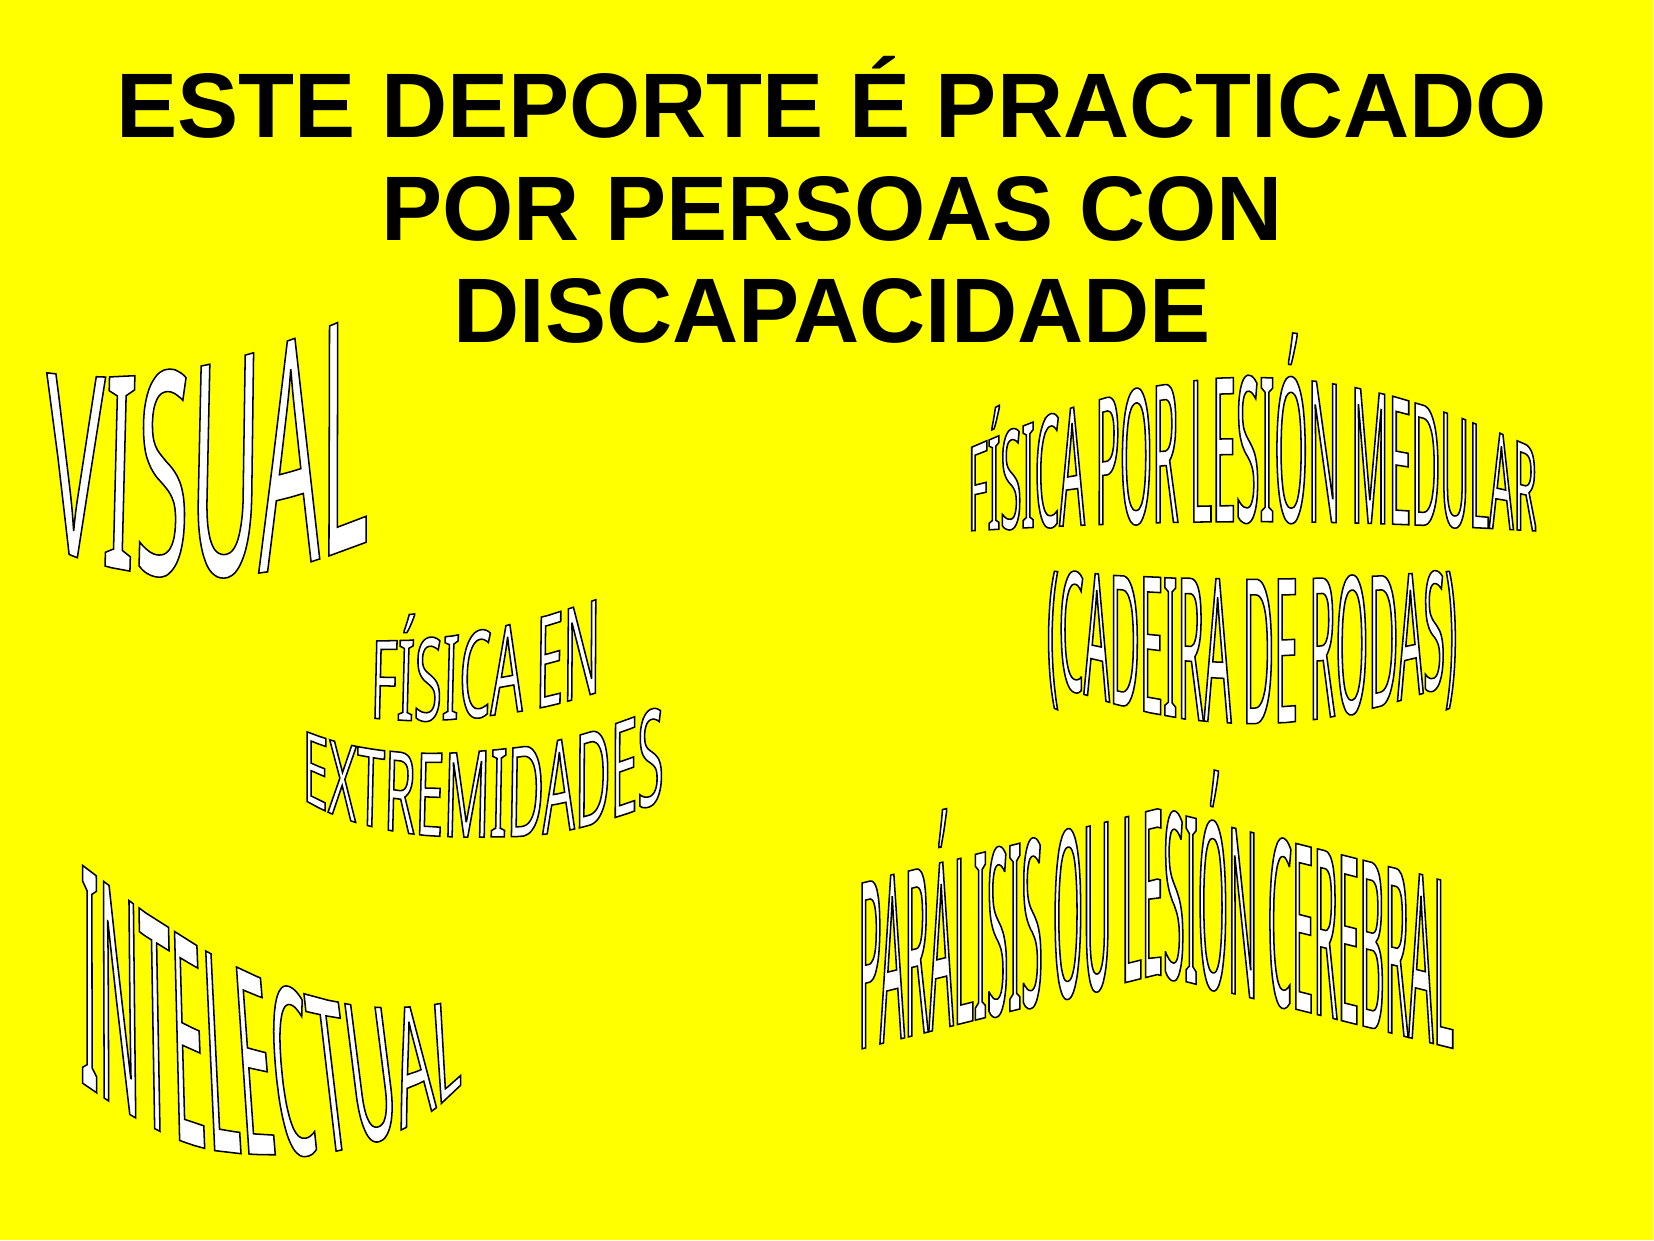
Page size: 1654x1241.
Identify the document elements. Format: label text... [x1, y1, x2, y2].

text_box FÍSICA POR LESIÓN MEDULAR (CADEIRA DE RODAS) [1278, 578, 1296, 723]
text_box FÍSICA EN EXTREMIDADES [491, 748, 506, 837]
text_box INTELECTUAL [303, 993, 342, 1152]
text_box INTELECTUAL [434, 1003, 461, 1104]
text_box PARÁLISIS OU LESIÓN CEREBRAL [975, 851, 986, 1021]
text_box FÍSICA POR LESIÓN MEDULAR (CADEIRA DE RODAS) [1372, 575, 1396, 709]
text_box VISUAL [328, 322, 367, 556]
text_box FÍSICA EN EXTREMIDADES [511, 746, 542, 837]
text_box FÍSICA POR LESIÓN MEDULAR (CADEIRA DE RODAS) [1397, 573, 1424, 702]
text_box PARÁLISIS OU LESIÓN CEREBRAL [957, 858, 973, 1025]
text_box PARÁLISIS OU LESIÓN CEREBRAL [1363, 860, 1383, 1029]
text_box VISUAL [198, 352, 254, 579]
text_box FÍSICA EN EXTREMIDADES [328, 739, 385, 827]
text_box PARÁLISIS OU LESIÓN CEREBRAL [1269, 837, 1291, 1009]
text_box PARÁLISIS OU LESIÓN CEREBRAL [1341, 854, 1357, 1025]
text_box PARÁLISIS OU LESIÓN CEREBRAL [908, 862, 954, 1037]
text_box FÍSICA EN EXTREMIDADES [416, 637, 440, 722]
text_box FÍSICA POR LESIÓN MEDULAR (CADEIRA DE RODAS) [1083, 573, 1110, 703]
text_box FÍSICA EN EXTREMIDADES [375, 640, 398, 719]
text_box FÍSICA POR LESIÓN MEDULAR (CADEIRA DE RODAS) [1238, 375, 1258, 524]
text_box FÍSICA EN EXTREMIDADES [447, 750, 486, 838]
text_box FÍSICA POR LESIÓN MEDULAR (CADEIRA DE RODAS) [1392, 396, 1409, 525]
text_box FÍSICA POR LESIÓN MEDULAR (CADEIRA DE RODAS) [1446, 571, 1456, 710]
text_box VISUAL [105, 375, 135, 572]
text_box FÍSICA EN EXTREMIDADES [398, 639, 414, 721]
text_box FÍSICA POR LESIÓN MEDULAR (CADEIRA DE RODAS) [1193, 380, 1211, 523]
text_box FÍSICA POR LESIÓN MEDULAR (CADEIRA DE RODAS) [1313, 578, 1335, 720]
text_box FÍSICA POR LESIÓN MEDULAR (CADEIRA DE RODAS) [1099, 397, 1118, 525]
text_box FÍSICA POR LESIÓN MEDULAR (CADEIRA DE RODAS) [1276, 376, 1306, 524]
text_box FÍSICA EN EXTREMIDADES [307, 731, 326, 811]
text_box PARÁLISIS OU LESIÓN CEREBRAL [879, 874, 905, 1044]
text_box FÍSICA POR LESIÓN MEDULAR (CADEIRA DE RODAS) [1122, 388, 1150, 526]
text_box INTELECTUAL [344, 1003, 393, 1143]
text_box PARÁLISIS OU LESIÓN CEREBRAL [1437, 879, 1453, 1049]
text_box ESTE DEPORTE É PRACTICADO POR PERSOAS CON DISCAPACIDADE [35, 47, 1630, 370]
text_box FÍSICA POR LESIÓN MEDULAR (CADEIRA DE RODAS) [1061, 571, 1083, 694]
text_box FÍSICA EN EXTREMIDADES [443, 634, 459, 720]
text_box PARÁLISIS OU LESIÓN CEREBRAL [1055, 828, 1081, 1000]
text_box PARÁLISIS OU LESIÓN CEREBRAL [862, 881, 880, 1049]
text_box FÍSICA EN EXTREMIDADES [567, 599, 596, 702]
text_box FÍSICA POR LESIÓN MEDULAR (CADEIRA DE RODAS) [1443, 412, 1466, 529]
text_box PARÁLISIS OU LESIÓN CEREBRAL [1200, 820, 1226, 992]
text_box FÍSICA EN EXTREMIDADES [540, 611, 561, 708]
text_box FÍSICA POR LESIÓN MEDULAR (CADEIRA DE RODAS) [1181, 578, 1232, 724]
text_box FÍSICA POR LESIÓN MEDULAR (CADEIRA DE RODAS) [1425, 570, 1444, 692]
text_box PARÁLISIS OU LESIÓN CEREBRAL [1009, 843, 1020, 1012]
text_box FÍSICA EN EXTREMIDADES [639, 708, 662, 808]
text_box FÍSICA POR LESIÓN MEDULAR (CADEIRA DE RODAS) [1415, 402, 1438, 526]
text_box FÍSICA POR LESIÓN MEDULAR (CADEIRA DE RODAS) [1164, 577, 1176, 718]
text_box PARÁLISIS OU LESIÓN CEREBRAL [1165, 810, 1183, 981]
text_box FÍSICA POR LESIÓN MEDULAR (CADEIRA DE RODAS) [1261, 377, 1273, 522]
text_box VISUAL [46, 372, 106, 558]
text_box FÍSICA POR LESIÓN MEDULAR (CADEIRA DE RODAS) [1059, 407, 1085, 527]
text_box INTELECTUAL [401, 1006, 437, 1131]
text_box FÍSICA POR LESIÓN MEDULAR (CADEIRA DE RODAS) [1355, 387, 1385, 524]
text_box PARÁLISIS OU LESIÓN CEREBRAL [1231, 827, 1254, 999]
text_box FÍSICA POR LESIÓN MEDULAR (CADEIRA DE RODAS) [1002, 428, 1020, 531]
text_box FÍSICA EN EXTREMIDADES [615, 716, 635, 818]
text_box FÍSICA EN EXTREMIDADES [579, 731, 608, 828]
text_box FÍSICA POR LESIÓN MEDULAR (CADEIRA DE RODAS) [1037, 413, 1059, 529]
text_box PARÁLISIS OU LESIÓN CEREBRAL [1186, 816, 1197, 985]
text_box INTELECTUAL [174, 931, 205, 1149]
text_box FÍSICA EN EXTREMIDADES [542, 739, 575, 835]
text_box FÍSICA POR LESIÓN MEDULAR (CADEIRA DE RODAS) [1246, 579, 1272, 724]
text_box VISUAL [258, 338, 320, 574]
text_box FÍSICA EN EXTREMIDADES [490, 624, 523, 716]
text_box PARÁLISIS OU LESIÓN CEREBRAL [1023, 837, 1041, 1009]
text_box PARÁLISIS OU LESIÓN CEREBRAL [988, 846, 1007, 1018]
text_box PARÁLISIS OU LESIÓN CEREBRAL [1145, 808, 1161, 978]
text_box PARÁLISIS OU LESIÓN CEREBRAL [1317, 848, 1338, 1020]
text_box FÍSICA POR LESIÓN MEDULAR (CADEIRA DE RODAS) [1023, 422, 1034, 528]
text_box INTELECTUAL [236, 966, 276, 1155]
text_box FÍSICA POR LESIÓN MEDULAR (CADEIRA DE RODAS) [1338, 574, 1366, 715]
text_box FÍSICA POR LESIÓN MEDULAR (CADEIRA DE RODAS) [971, 440, 987, 531]
text_box FÍSICA POR LESIÓN MEDULAR (CADEIRA DE RODAS) [1143, 576, 1161, 715]
text_box FÍSICA POR LESIÓN MEDULAR (CADEIRA DE RODAS) [1113, 575, 1138, 707]
text_box FÍSICA EN EXTREMIDADES [388, 751, 414, 835]
text_box PARÁLISIS OU LESIÓN CEREBRAL [1388, 866, 1434, 1044]
text_box INTELECTUAL [205, 950, 242, 1154]
text_box FÍSICA POR LESIÓN MEDULAR (CADEIRA DE RODAS) [1517, 440, 1536, 531]
text_box FÍSICA POR LESIÓN MEDULAR (CADEIRA DE RODAS) [1216, 377, 1234, 522]
text_box FÍSICA POR LESIÓN MEDULAR (CADEIRA DE RODAS) [1472, 422, 1514, 530]
text_box INTELECTUAL [139, 907, 170, 1132]
text_box PARÁLISIS OU LESIÓN CEREBRAL [1086, 821, 1108, 993]
text_box PARÁLISIS OU LESIÓN CEREBRAL [1295, 843, 1312, 1014]
text_box INTELECTUAL [103, 881, 136, 1118]
text_box INTELECTUAL [273, 985, 317, 1157]
text_box FÍSICA EN EXTREMIDADES [419, 753, 442, 837]
text_box INTELECTUAL [82, 865, 97, 1093]
text_box FÍSICA EN EXTREMIDADES [462, 629, 491, 719]
text_box FÍSICA POR LESIÓN MEDULAR (CADEIRA DE RODAS) [1156, 384, 1178, 523]
text_box FÍSICA POR LESIÓN MEDULAR (CADEIRA DE RODAS) [989, 435, 999, 530]
text_box VISUAL [139, 369, 187, 578]
text_box PARÁLISIS OU LESIÓN CEREBRAL [1125, 816, 1141, 983]
text_box FÍSICA POR LESIÓN MEDULAR (CADEIRA DE RODAS) [1048, 571, 1058, 710]
text_box FÍSICA POR LESIÓN MEDULAR (CADEIRA DE RODAS) [1312, 380, 1337, 523]
